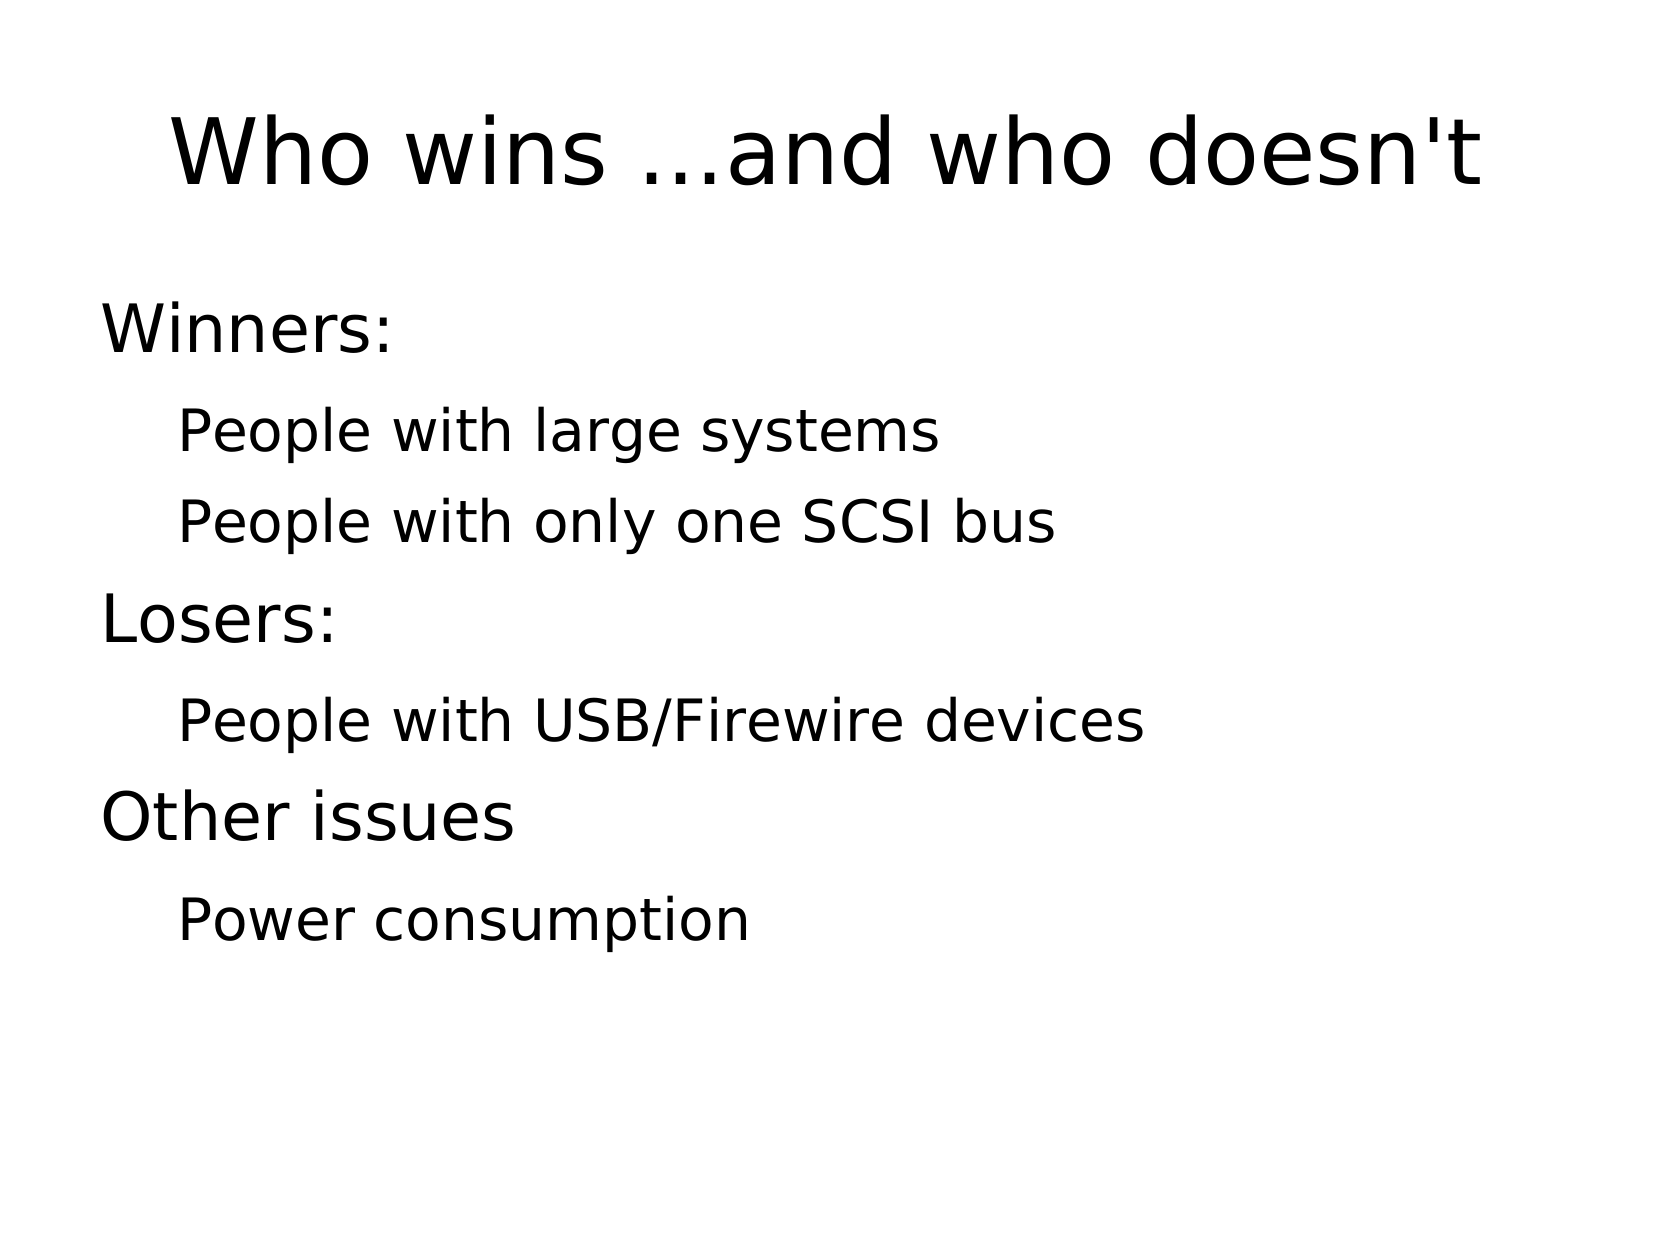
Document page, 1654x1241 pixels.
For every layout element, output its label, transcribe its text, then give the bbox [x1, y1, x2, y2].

title Who wins ...and who doesn't [82, 56, 1571, 250]
list Winners: People with large systems People with only one SCSI bus Losers: People with USB/Firewire devices Other issues Power consumption [82, 290, 1571, 1094]
